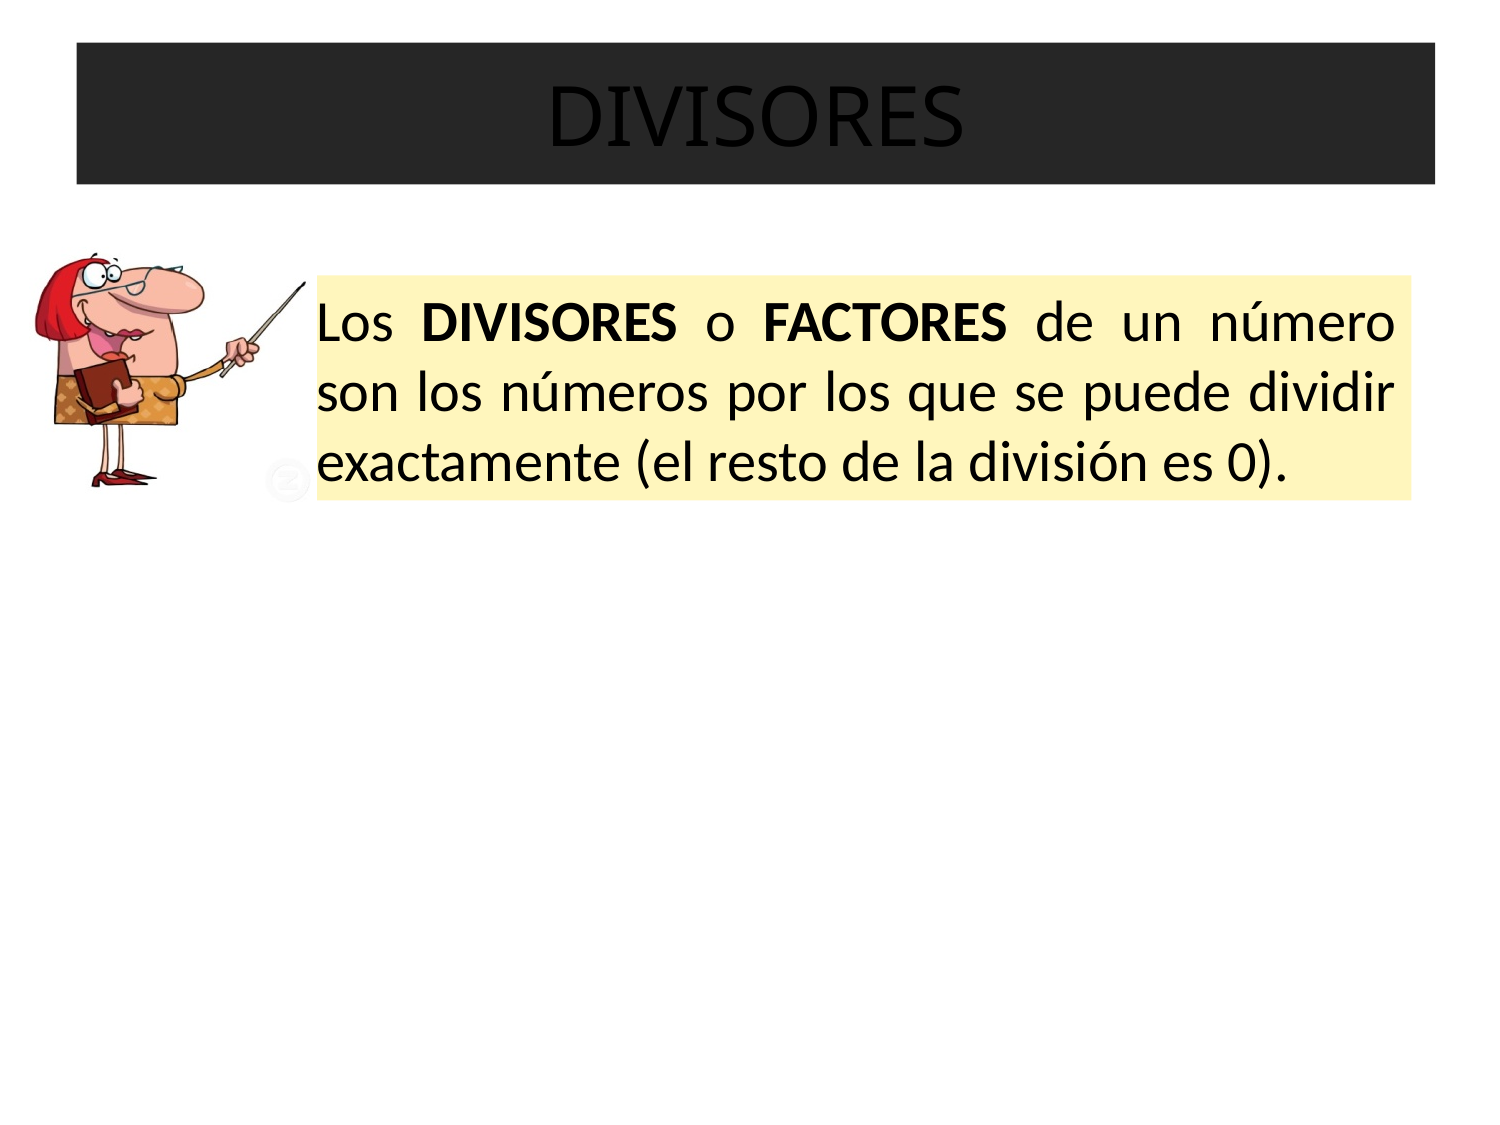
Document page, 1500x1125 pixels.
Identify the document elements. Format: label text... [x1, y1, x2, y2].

text_box DIVISORES [76, 42, 1436, 185]
picture [29, 231, 317, 507]
text_box Los DIVISORES o FACTORES de un número son los números por los que se puede dividir exactamente (el resto de la división es 0). [317, 275, 1412, 501]
